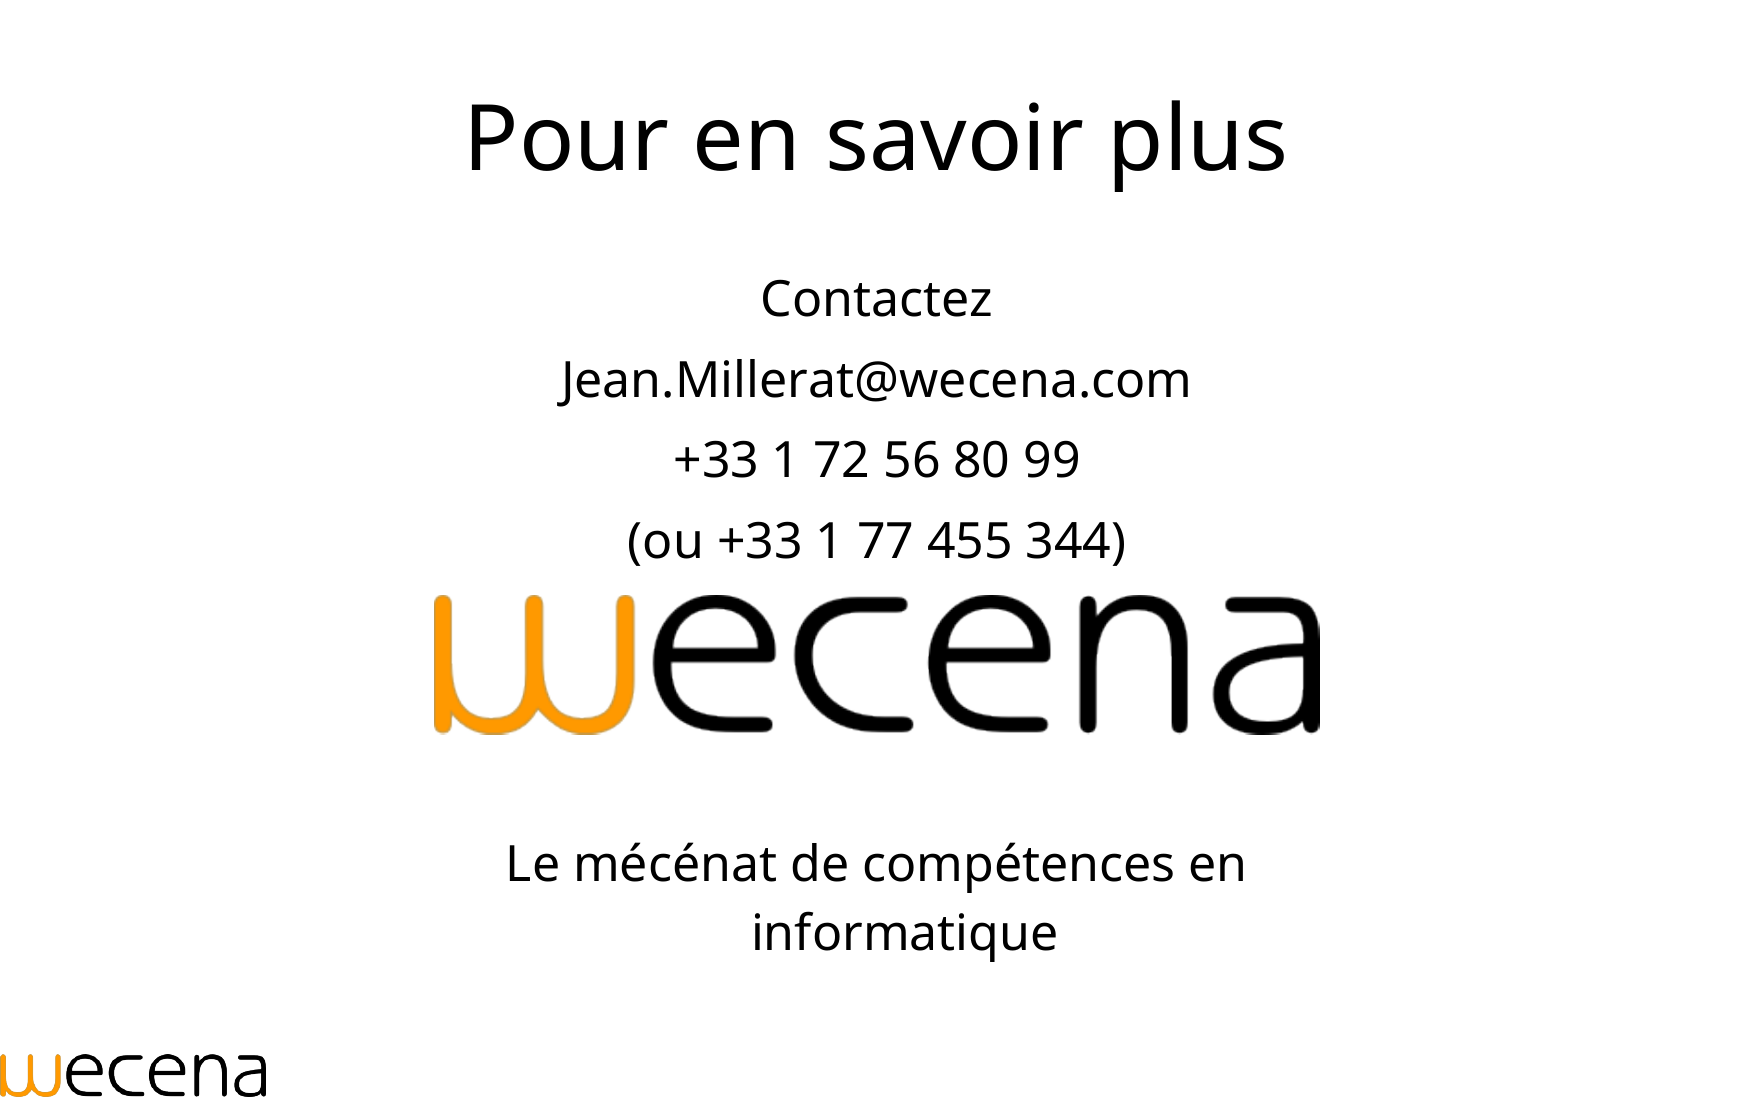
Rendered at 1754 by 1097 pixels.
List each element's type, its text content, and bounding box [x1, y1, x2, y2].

list Contactez Jean.Millerat@wecena.com +33 1 72 56 80 99 (ou +33 1 77 455 344) Le mécénat de compétences en informatique [368, 255, 1386, 1039]
picture [0, 1054, 266, 1097]
picture [434, 595, 1320, 735]
title Pour en savoir plus [87, 43, 1666, 227]
